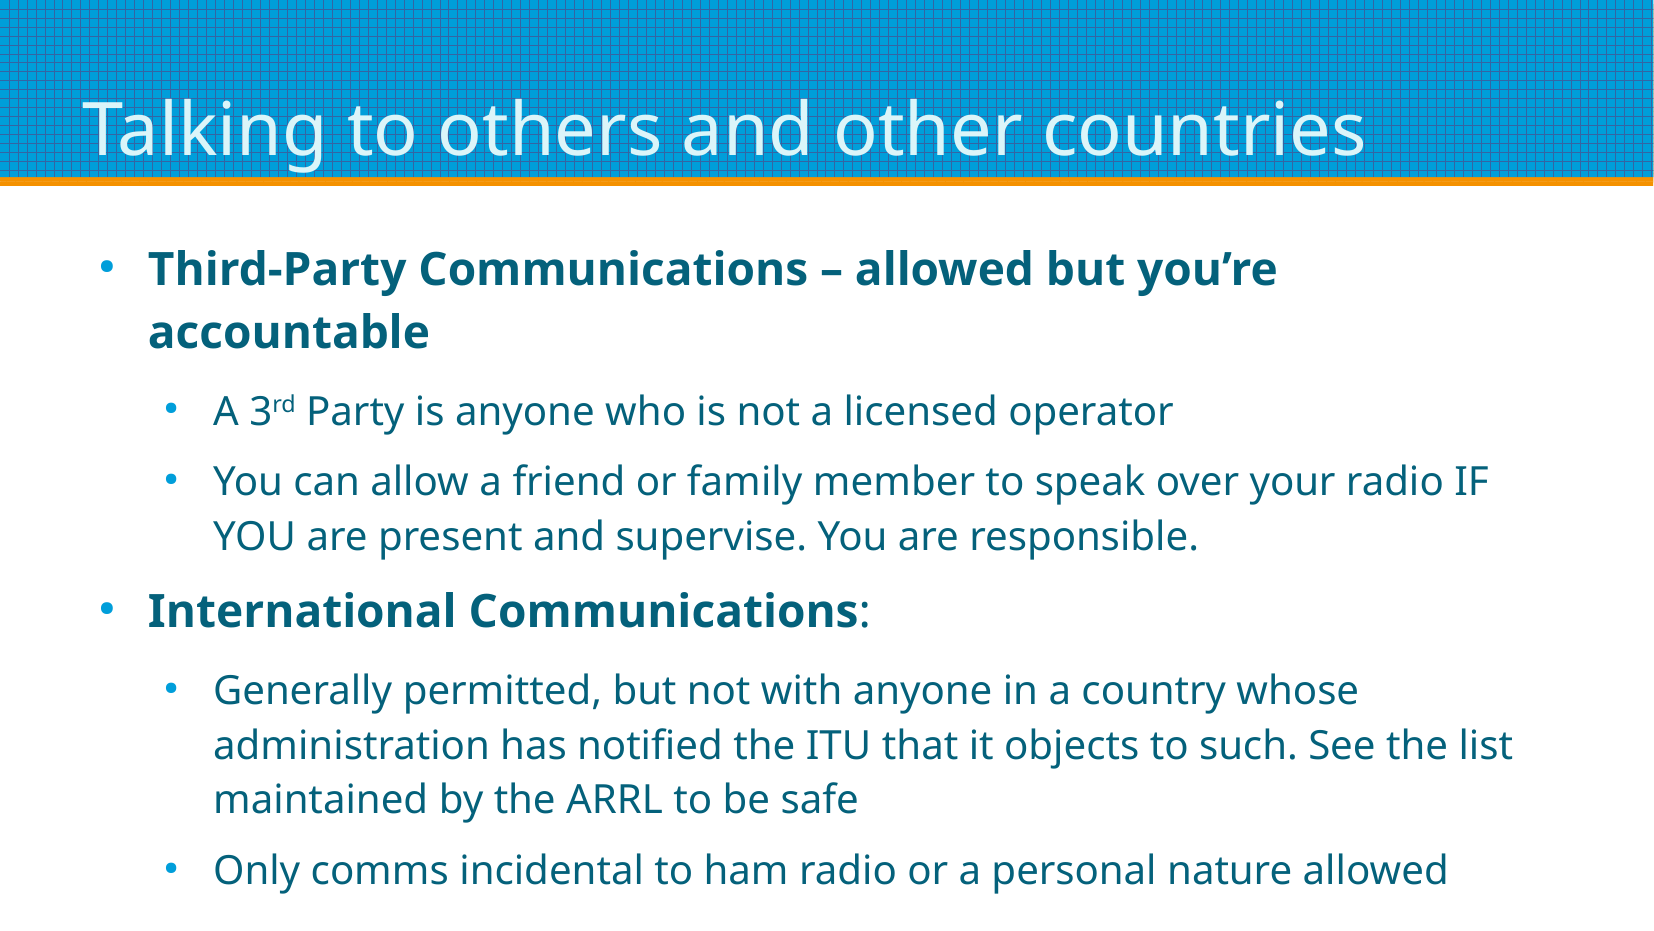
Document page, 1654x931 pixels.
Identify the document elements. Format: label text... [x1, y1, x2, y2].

title Talking to others and other countries [82, 14, 1571, 178]
list Third-Party Communications – allowed but you’re accountable A 3rd Party is anyone who is not a licensed operator You can allow a friend or family member to speak over your radio IF YOU are present and supervise. You are responsible. International Communications: Generally permitted, but not with anyone in a country whose administration has notified the ITU that it objects to such. See the list maintained by the ARRL to be safe Only comms incidental to ham radio or a personal nature allowed [82, 236, 1571, 901]
